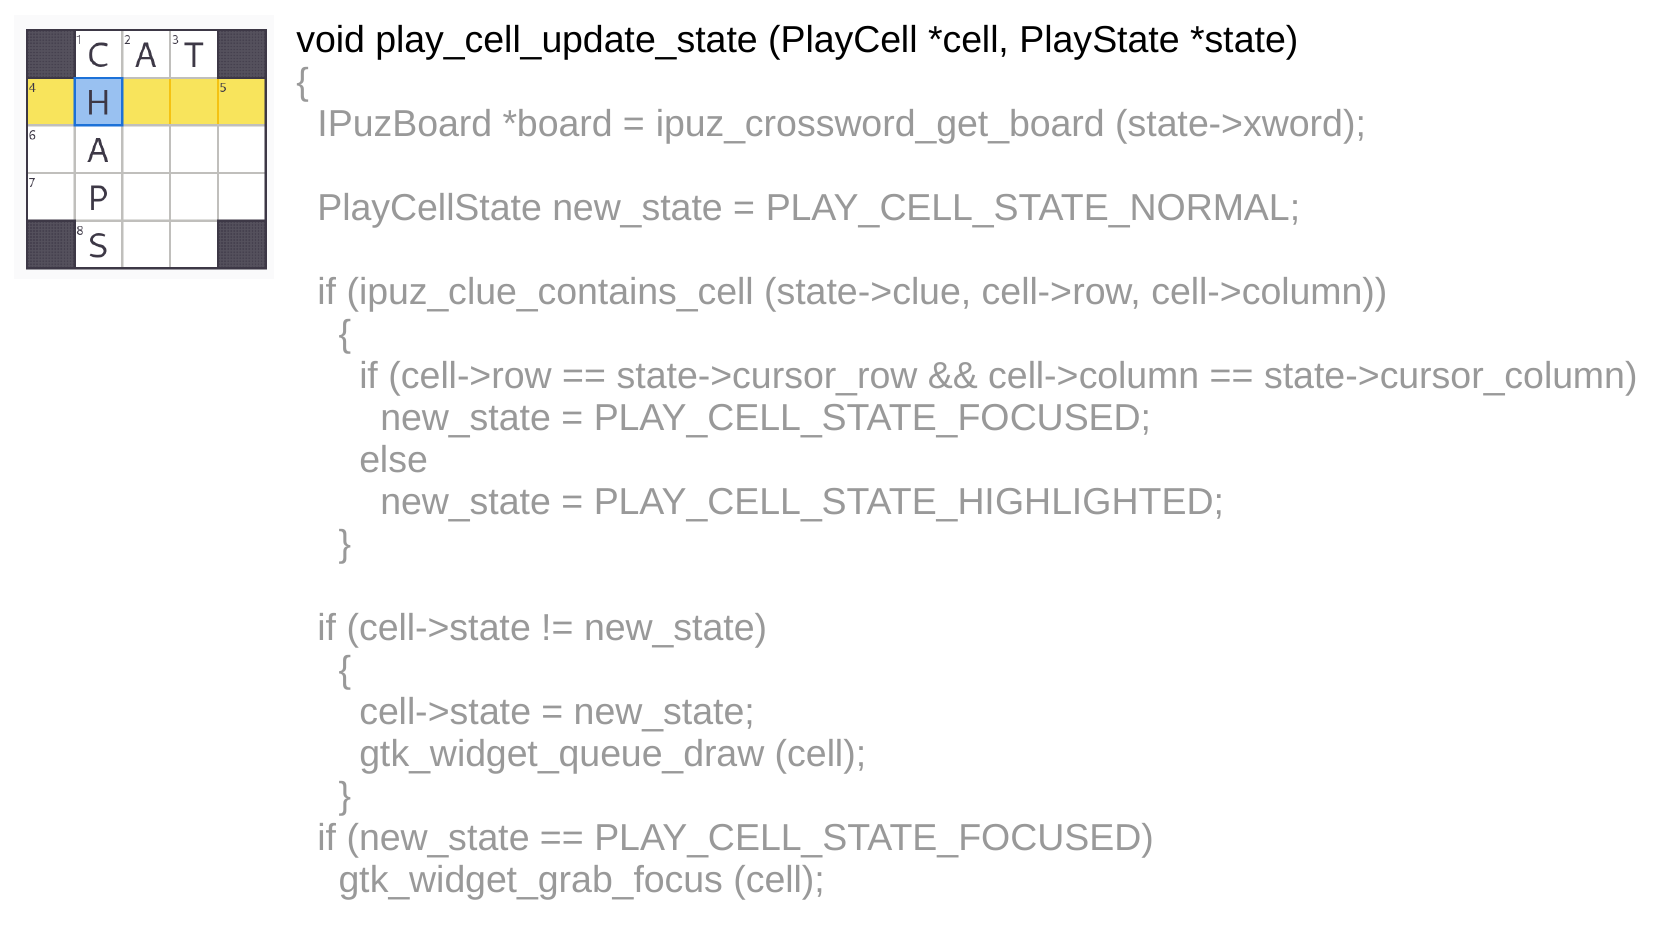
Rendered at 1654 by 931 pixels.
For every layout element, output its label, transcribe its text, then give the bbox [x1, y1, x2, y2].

text_box void play_cell_update_state (PlayCell *cell, PlayState *state) { IPuzBoard *board = ipuz_crossword_get_board (state->xword); PlayCellState new_state = PLAY_CELL_STATE_NORMAL; if (ipuz_clue_contains_cell (state->clue, cell->row, cell->column)) { if (cell->row == state->cursor_row && cell->column == state->cursor_column) new_state = PLAY_CELL_STATE_FOCUSED; else new_state = PLAY_CELL_STATE_HIGHLIGHTED; } if (cell->state != new_state) { cell->state = new_state; gtk_widget_queue_draw (cell); } if (new_state == PLAY_CELL_STATE_FOCUSED) gtk_widget_grab_focus (cell); // ... } [281, 11, 1654, 931]
picture [14, 15, 274, 279]
